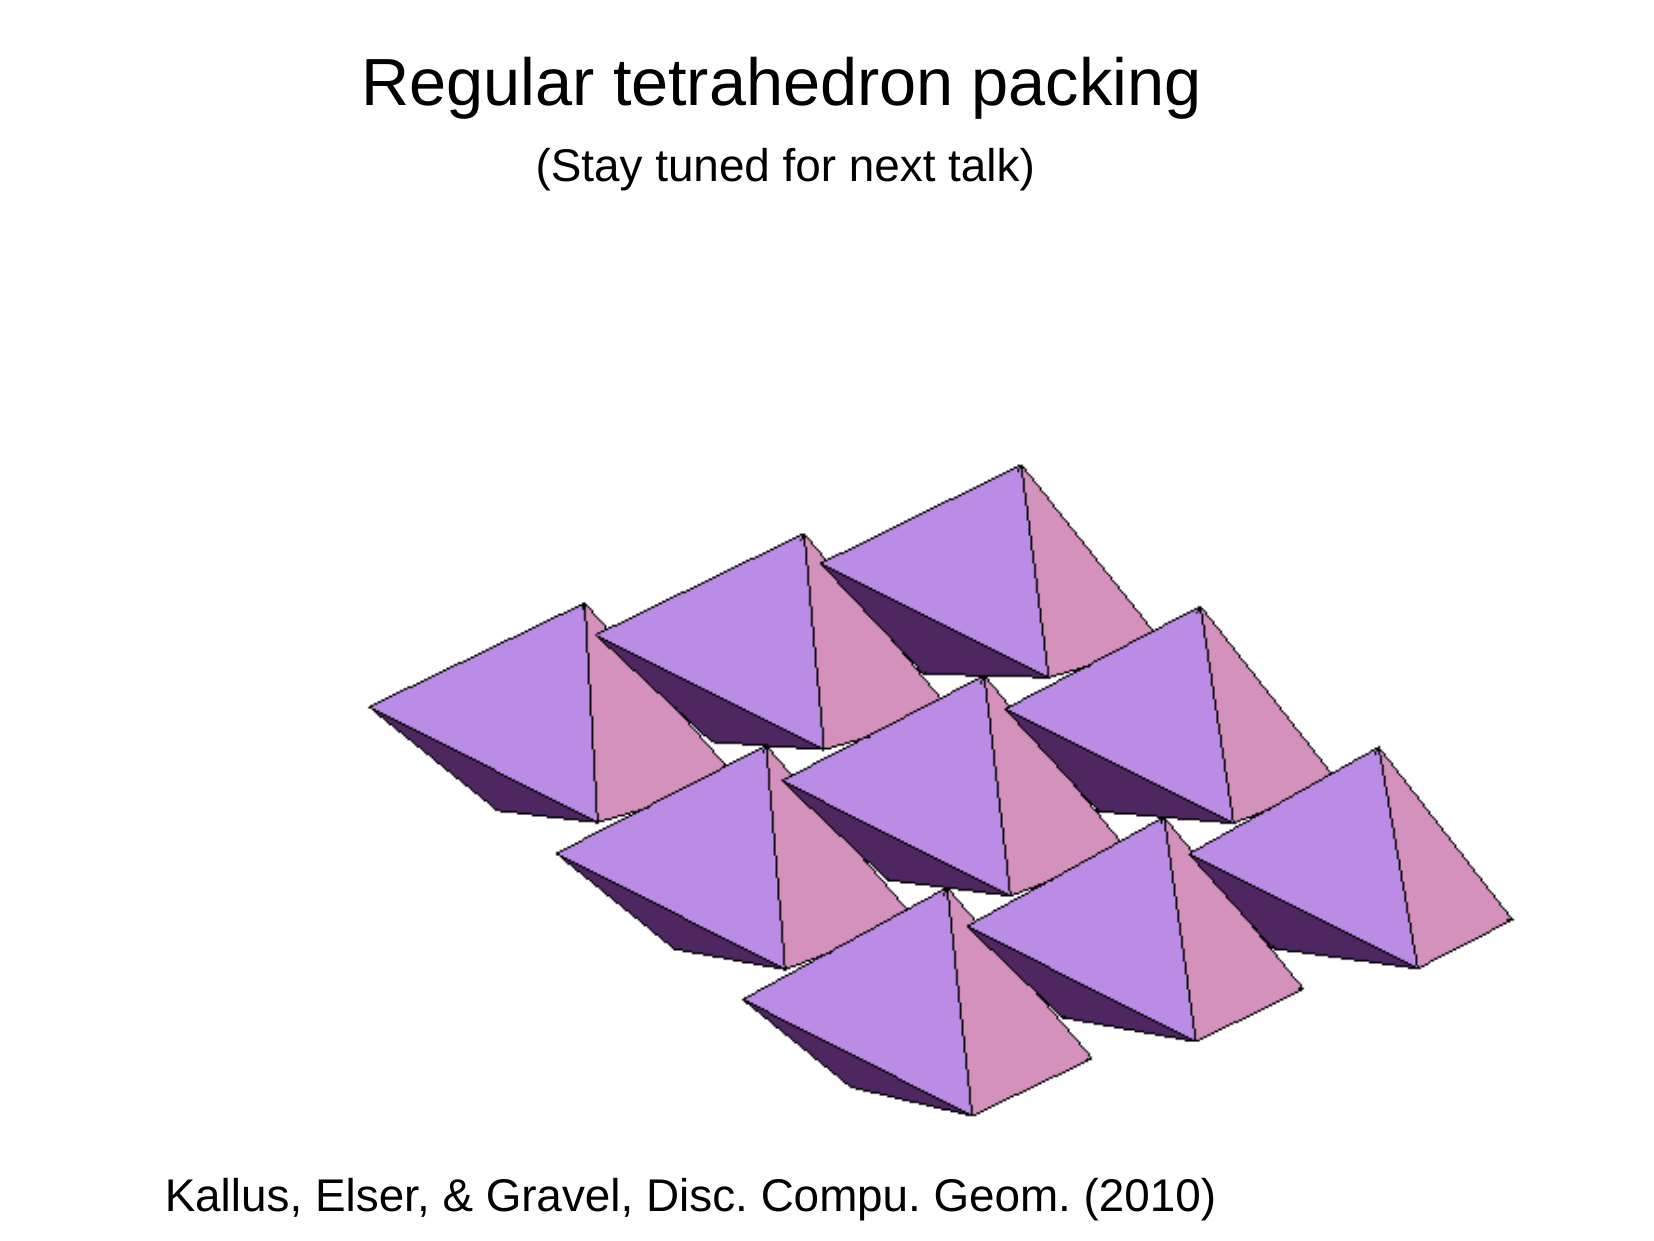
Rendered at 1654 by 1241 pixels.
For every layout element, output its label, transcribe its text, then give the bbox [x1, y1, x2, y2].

text_box Kallus, Elser, & Gravel, Disc. Compu. Geom. (2010) [150, 1162, 1245, 1229]
text_box (Stay tuned for next talk) [520, 132, 1051, 199]
text_box Regular tetrahedron packing [346, 37, 1419, 128]
picture [112, 300, 1600, 1241]
